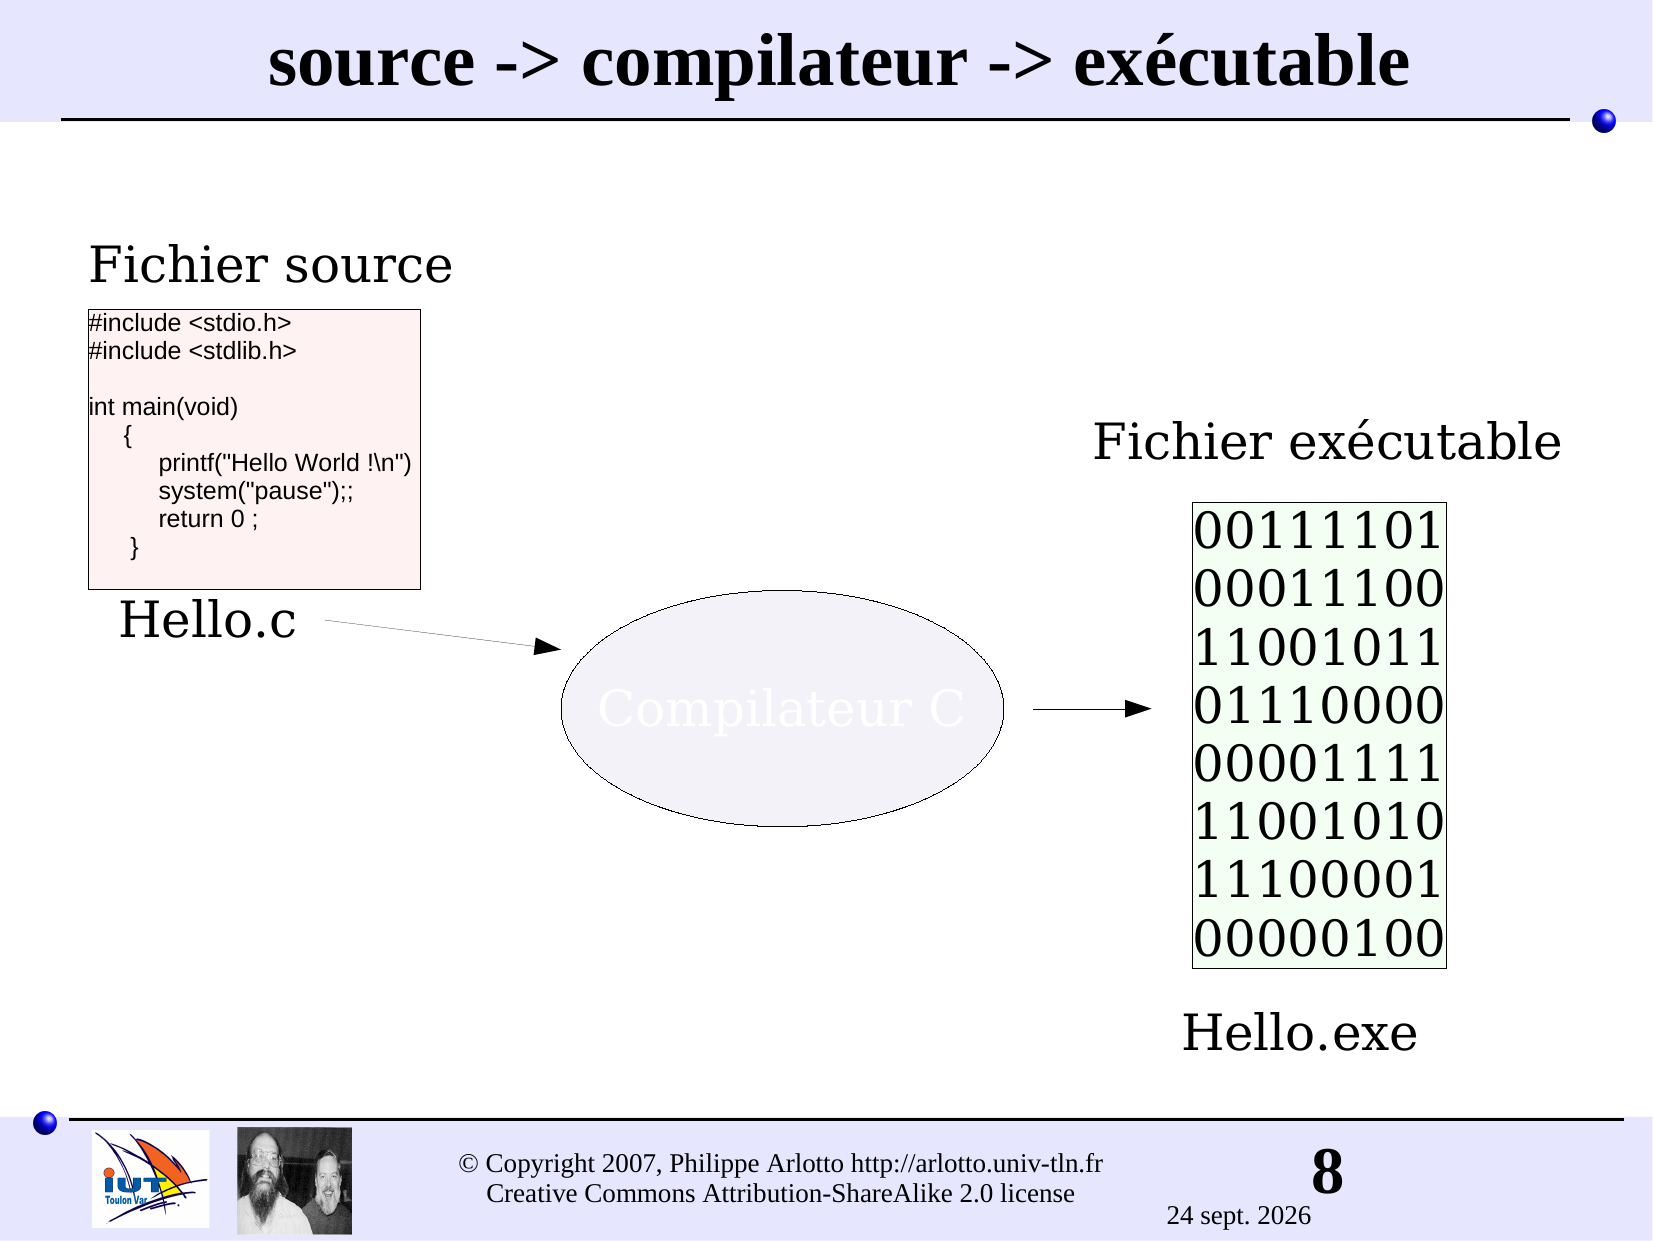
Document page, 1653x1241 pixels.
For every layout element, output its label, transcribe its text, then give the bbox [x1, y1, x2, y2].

text_box Compilateur C [561, 590, 1004, 827]
text_box Fichier exécutable [1092, 413, 1564, 472]
text_box Fichier source [88, 236, 455, 295]
picture [237, 1127, 352, 1235]
text_box 00111101 00011100 11001011 01110000 00001111 11001010 11100001 00000100 [1192, 502, 1447, 969]
text_box Hello.c [118, 590, 298, 649]
text_box [58, 265, 355, 680]
text_box Hello.exe [1181, 1004, 1420, 1063]
text_box #include <stdio.h> #include <stdlib.h> int main(void) { printf("Hello World !\n") system("pause");; return 0 ; } [88, 309, 421, 590]
title source -> compilateur -> exécutable [95, 11, 1585, 110]
